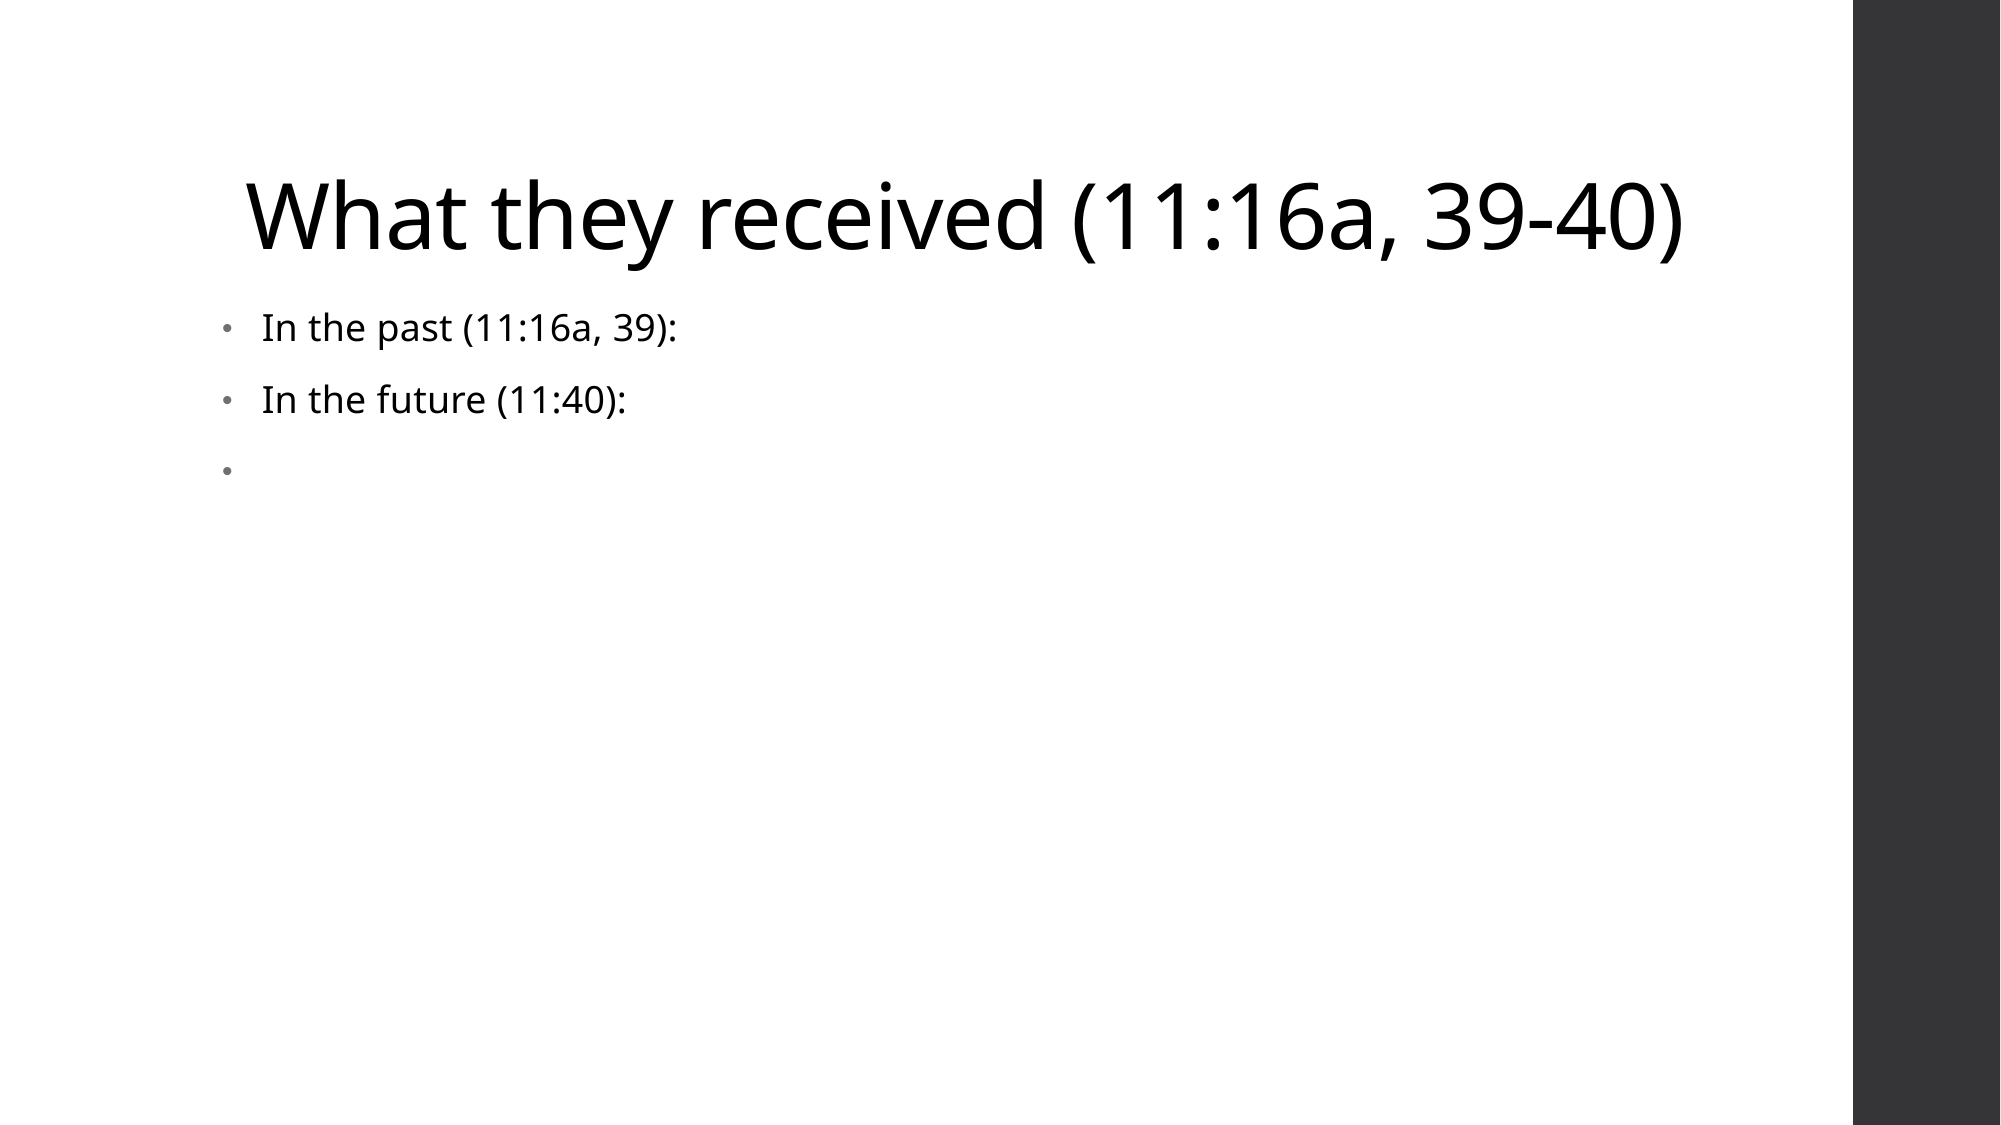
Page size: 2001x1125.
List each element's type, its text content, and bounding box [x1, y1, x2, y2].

title What they received (11:16a, 39-40) [206, 60, 1797, 278]
list In the past (11:16a, 39): In the future (11:40): [206, 299, 1617, 1014]
